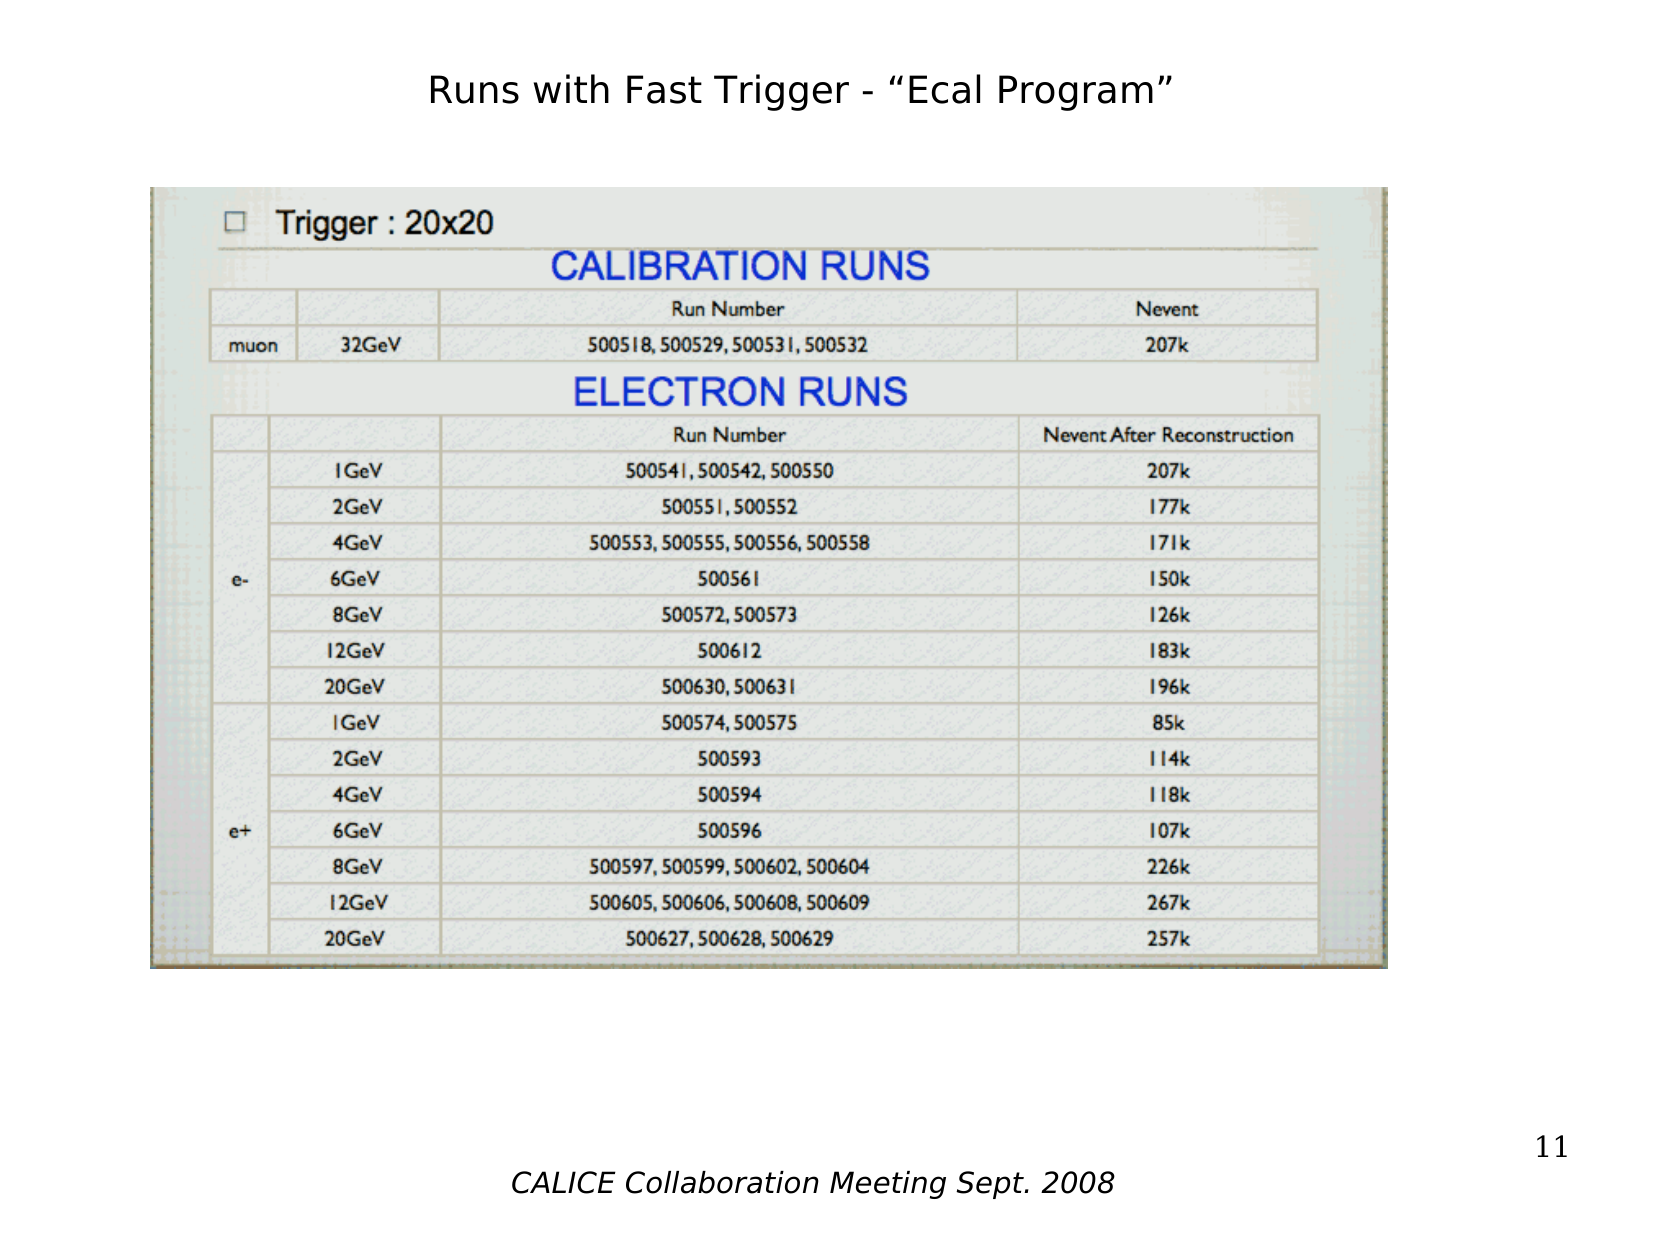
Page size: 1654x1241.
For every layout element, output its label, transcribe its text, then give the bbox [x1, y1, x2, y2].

picture [150, 187, 1388, 969]
text_box Runs with Fast Trigger - “Ecal Program” [412, 61, 1174, 120]
